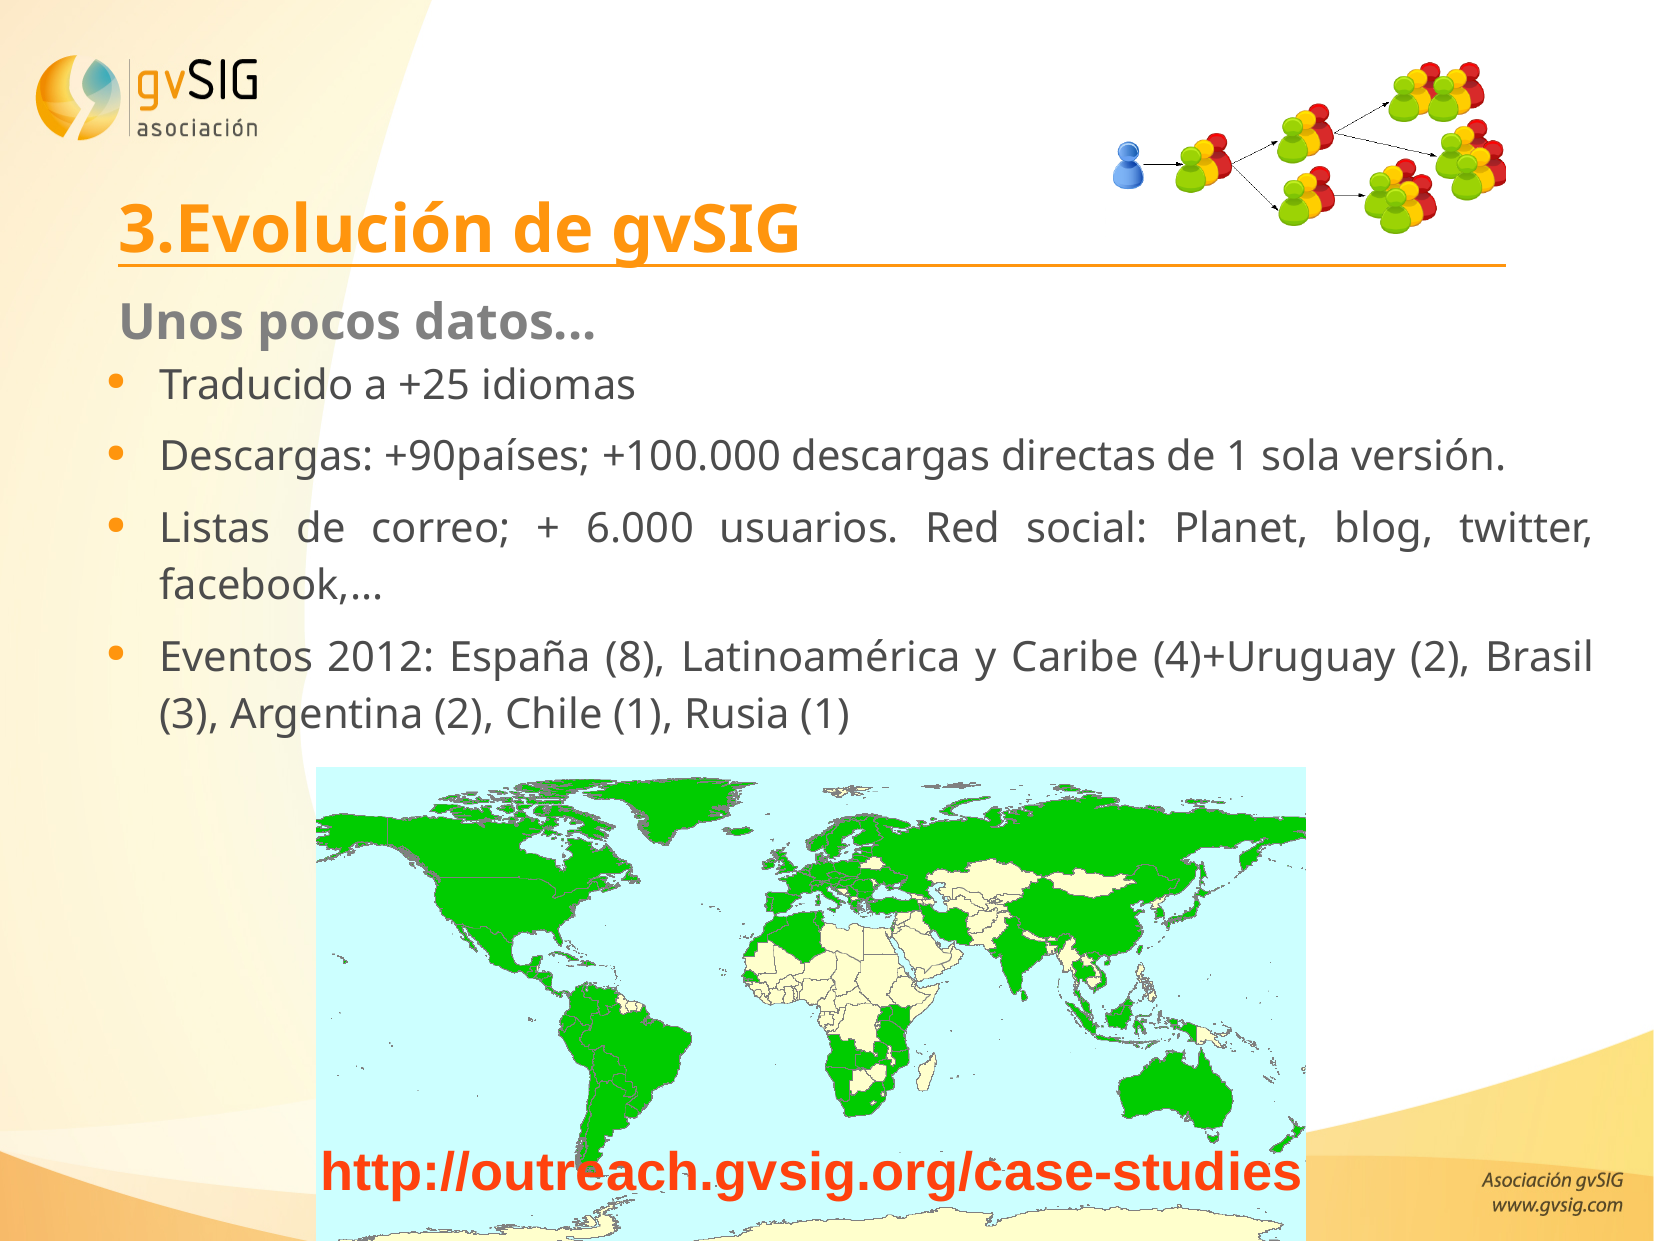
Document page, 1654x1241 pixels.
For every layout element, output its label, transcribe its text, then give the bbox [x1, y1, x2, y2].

title 3.Evolución de gvSIG [118, 177, 1607, 276]
picture [0, 0, 1654, 1241]
list Traducido a +25 idiomas Descargas: +90países; +100.000 descargas directas de 1 sola versión. Listas de correo; + 6.000 usuarios. Red social: Planet, blog, twitter, facebook,... Eventos 2012: España (8), Latinoamérica y Caribe (4)+Uruguay (2), Brasil (3), Argentina (2), Chile (1), Rusia (1) [88, 354, 1595, 738]
text_box http://outreach.gvsig.org/case-studies [295, 1133, 1329, 1210]
title Unos pocos datos... [118, 276, 857, 354]
